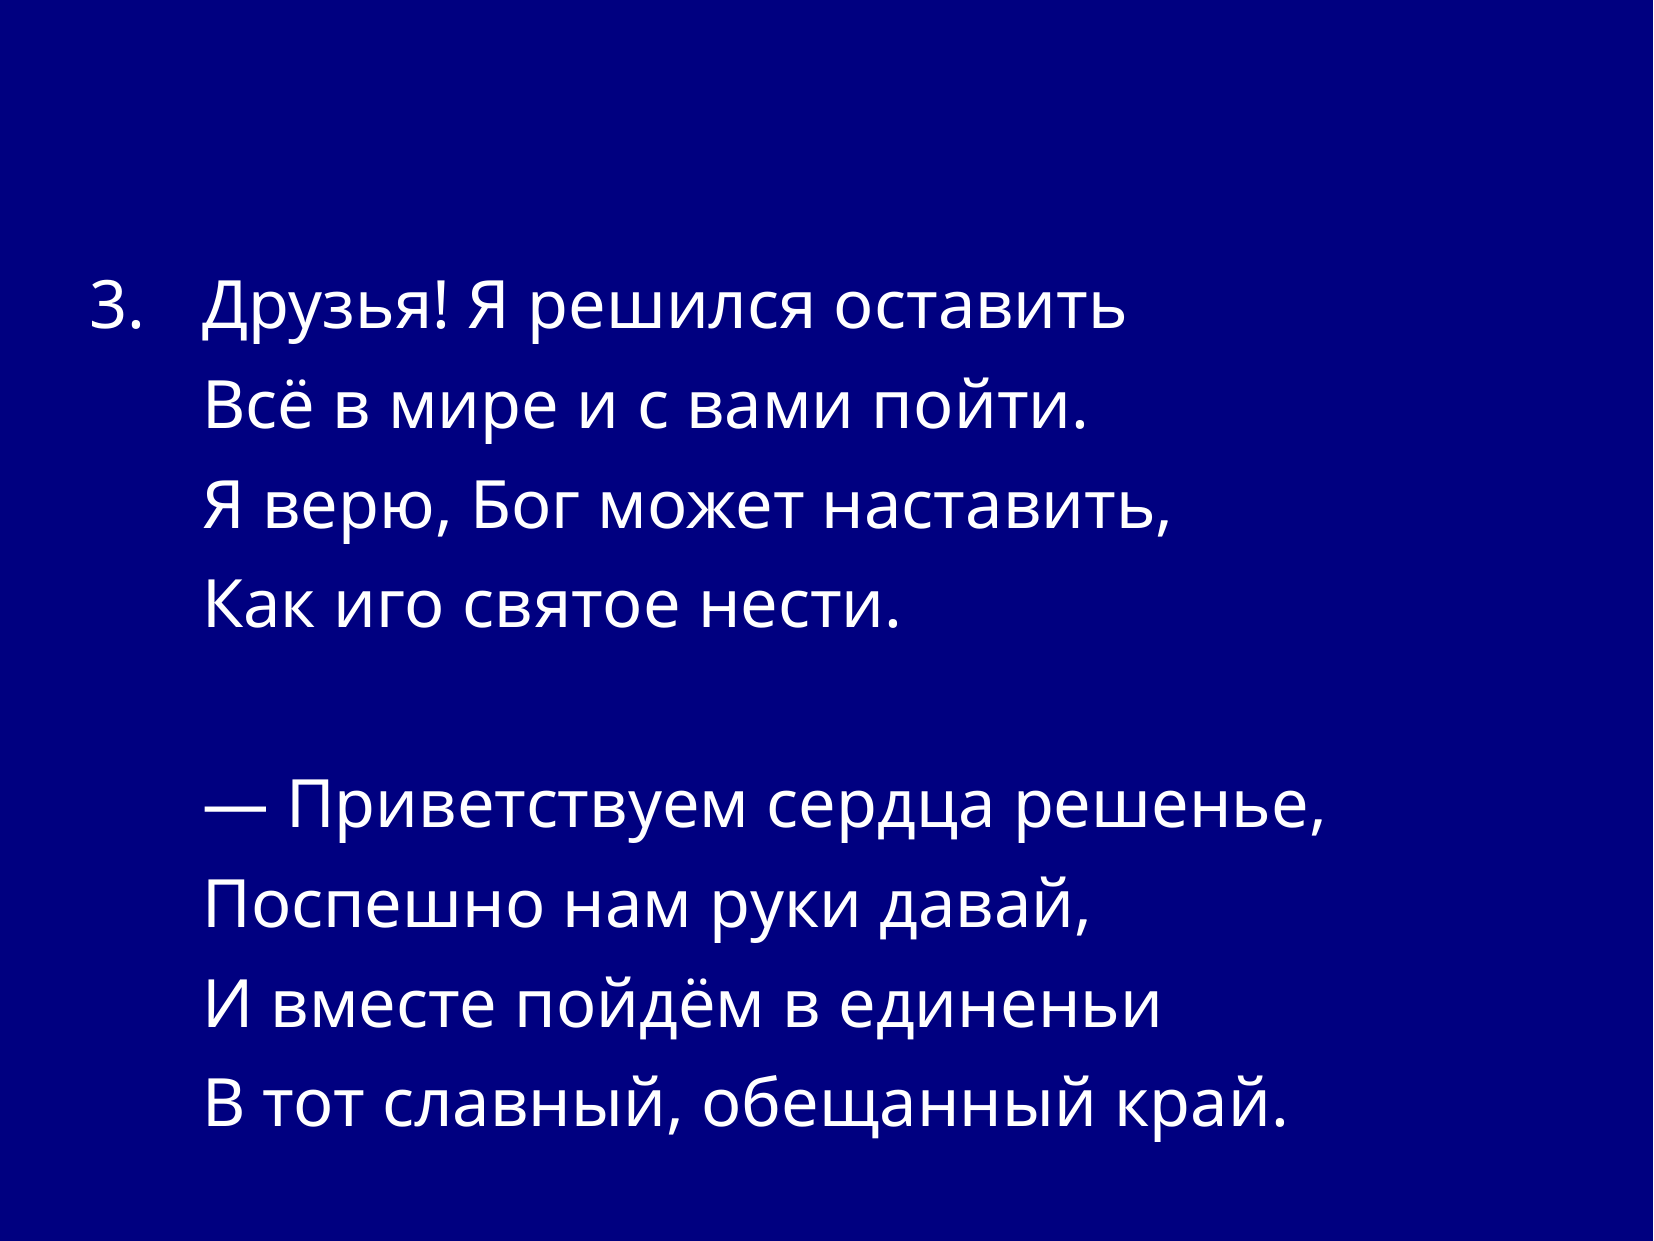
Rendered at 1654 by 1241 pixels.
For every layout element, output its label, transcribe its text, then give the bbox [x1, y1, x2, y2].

text_box 3. Друзья! Я решился оставить Всё в мире и с вами пойти. Я верю, Бог может наставить, Как иго святое нести. — Приветствуем сердца решенье, Поспешно нам руки давай, И вместе пойдём в единеньи В тот славный, обещанный край. [75, 150, 1576, 1163]
